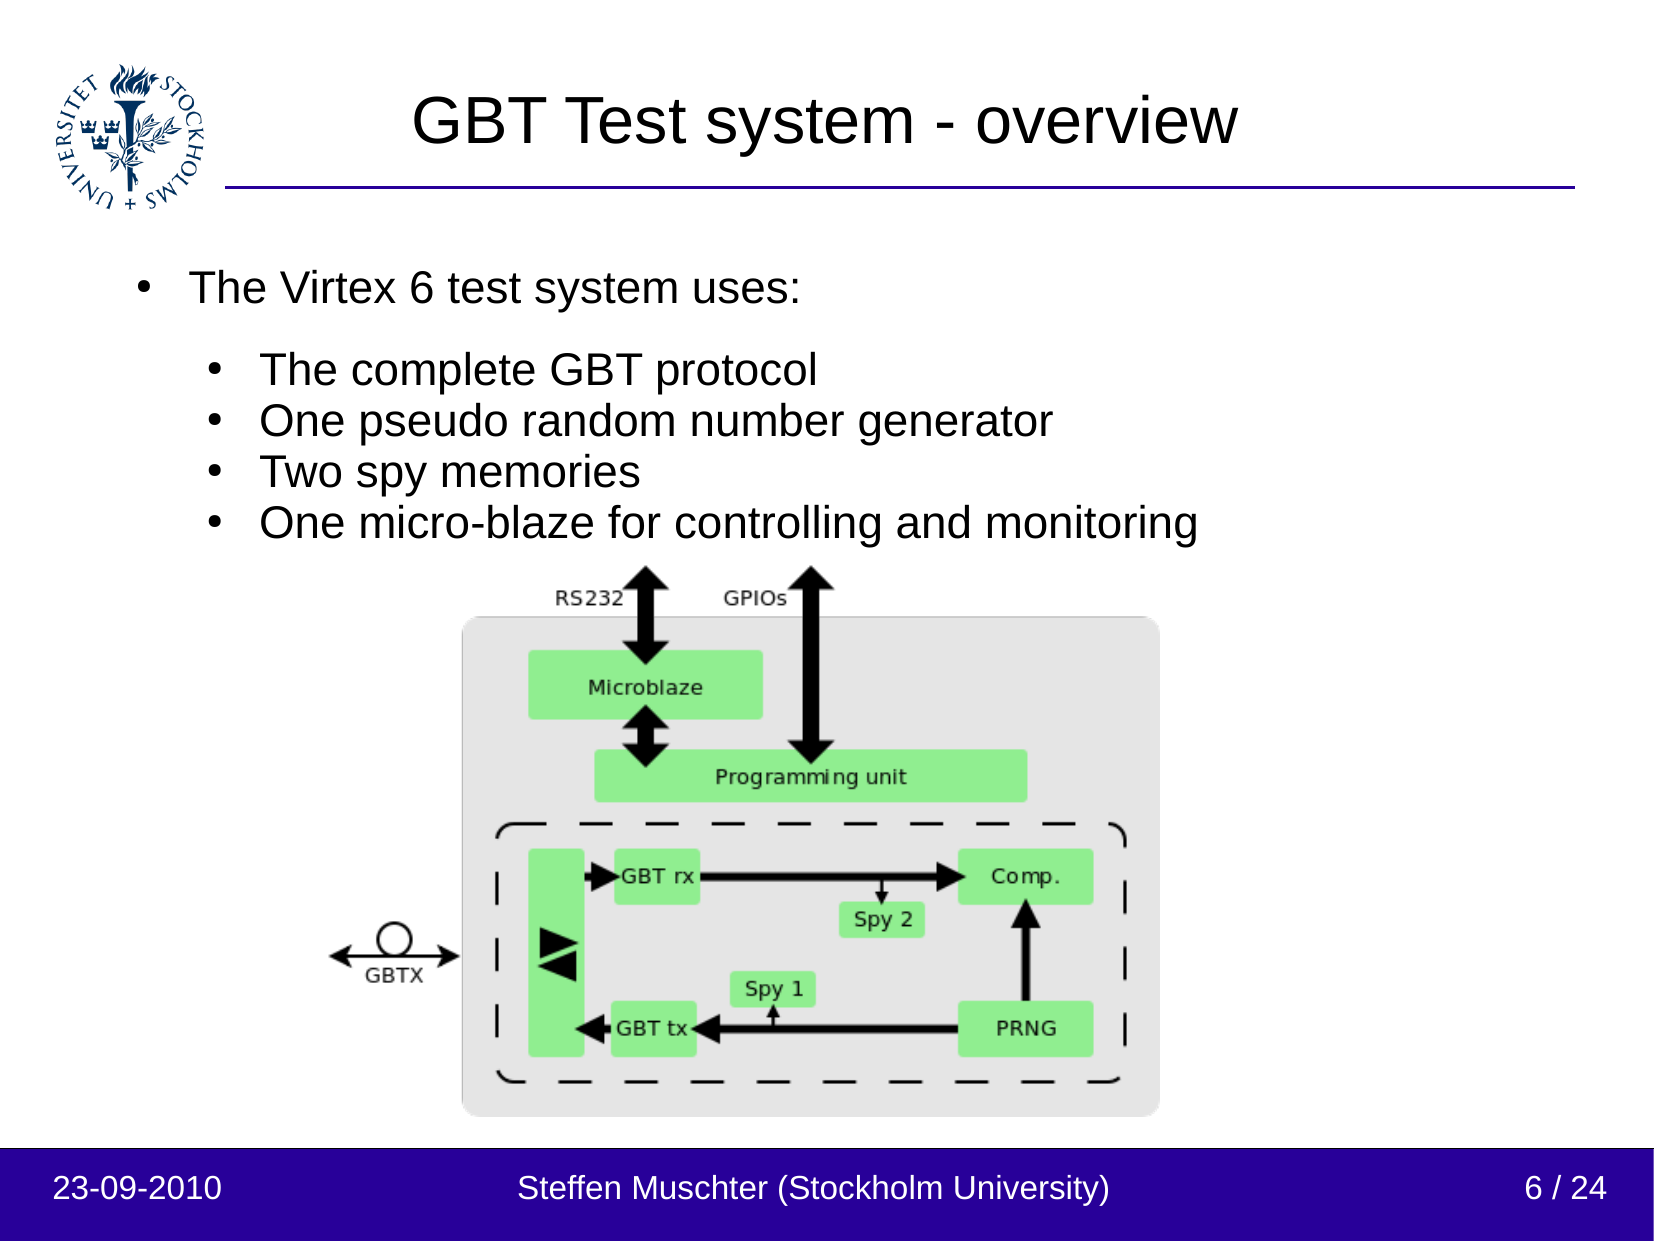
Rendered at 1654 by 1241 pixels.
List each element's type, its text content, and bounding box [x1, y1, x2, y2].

text_box GBT Test system - overview [396, 75, 1256, 165]
text_box The Virtex 6 test system uses: The complete GBT protocol One pseudo random number generator Two spy memories One micro-blaze for controlling and monitoring [121, 255, 1576, 557]
picture [327, 561, 1160, 1117]
picture [54, 64, 212, 215]
text_box 6 / 24 [1403, 1162, 1623, 1215]
